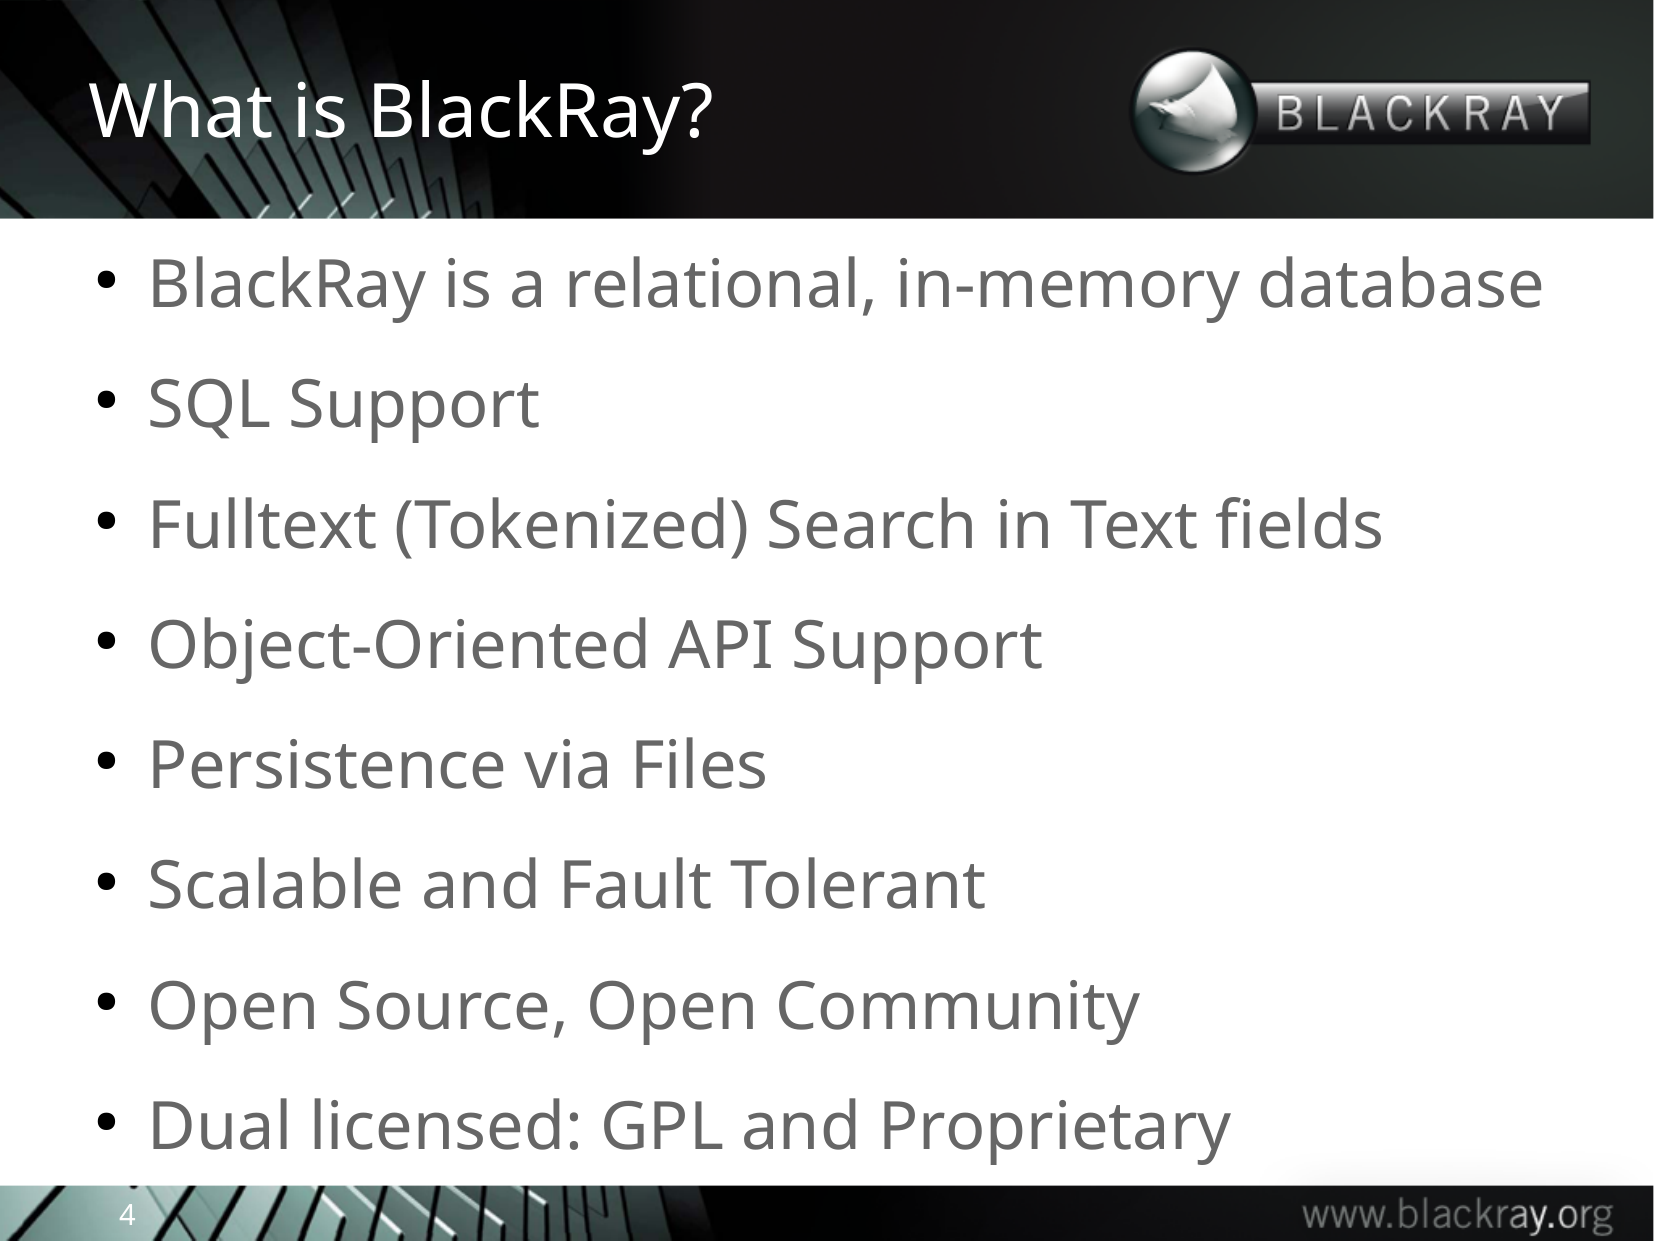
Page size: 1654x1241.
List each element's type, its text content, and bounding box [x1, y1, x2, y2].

picture [0, 0, 1654, 1241]
title What is BlackRay? [88, 38, 1577, 178]
list BlackRay is a relational, in-memory database SQL Support Fulltext (Tokenized) Search in Text fields Object-Oriented API Support Persistence via Files Scalable and Fault Tolerant Open Source, Open Community Dual licensed: GPL and Proprietary [76, 236, 1625, 1152]
